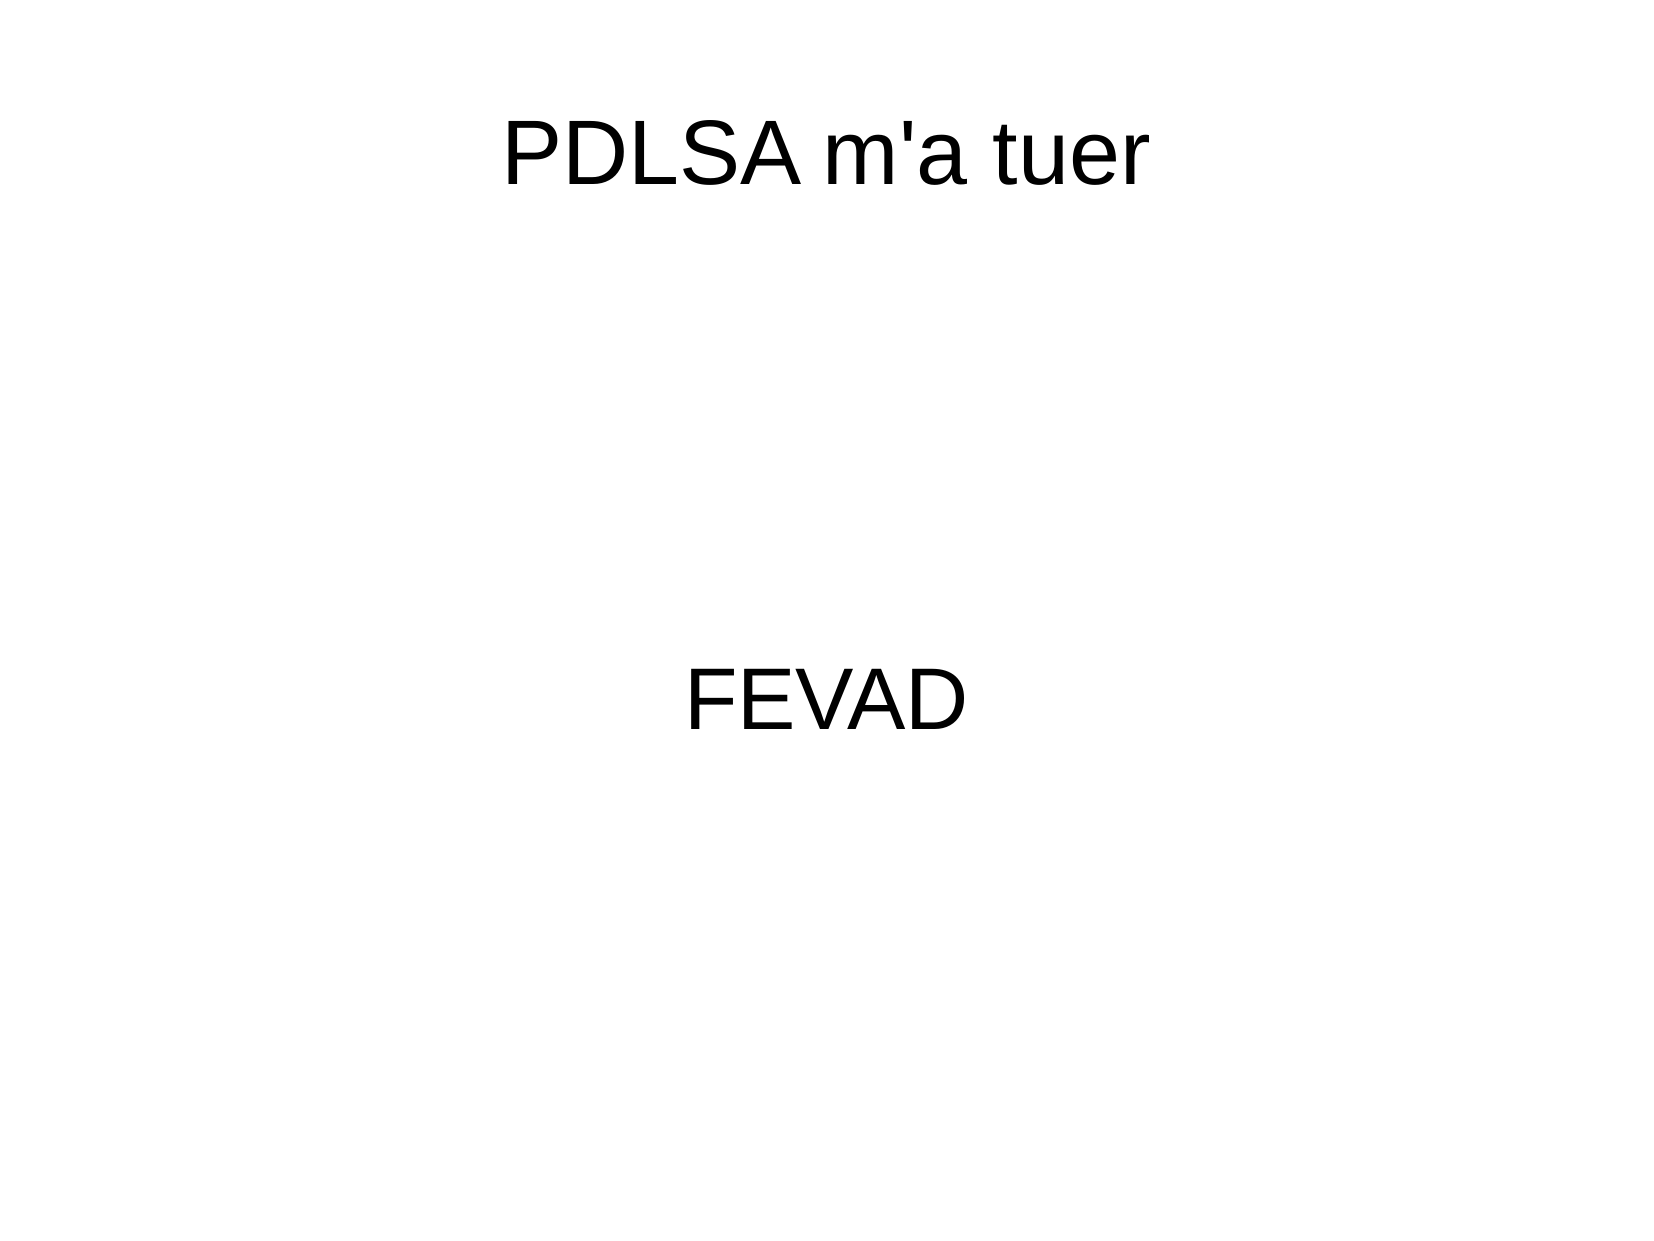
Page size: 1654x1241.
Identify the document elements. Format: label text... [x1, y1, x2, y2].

subtitle FEVAD [82, 297, 1571, 1102]
title PDLSA m'a tuer [82, 56, 1571, 250]
